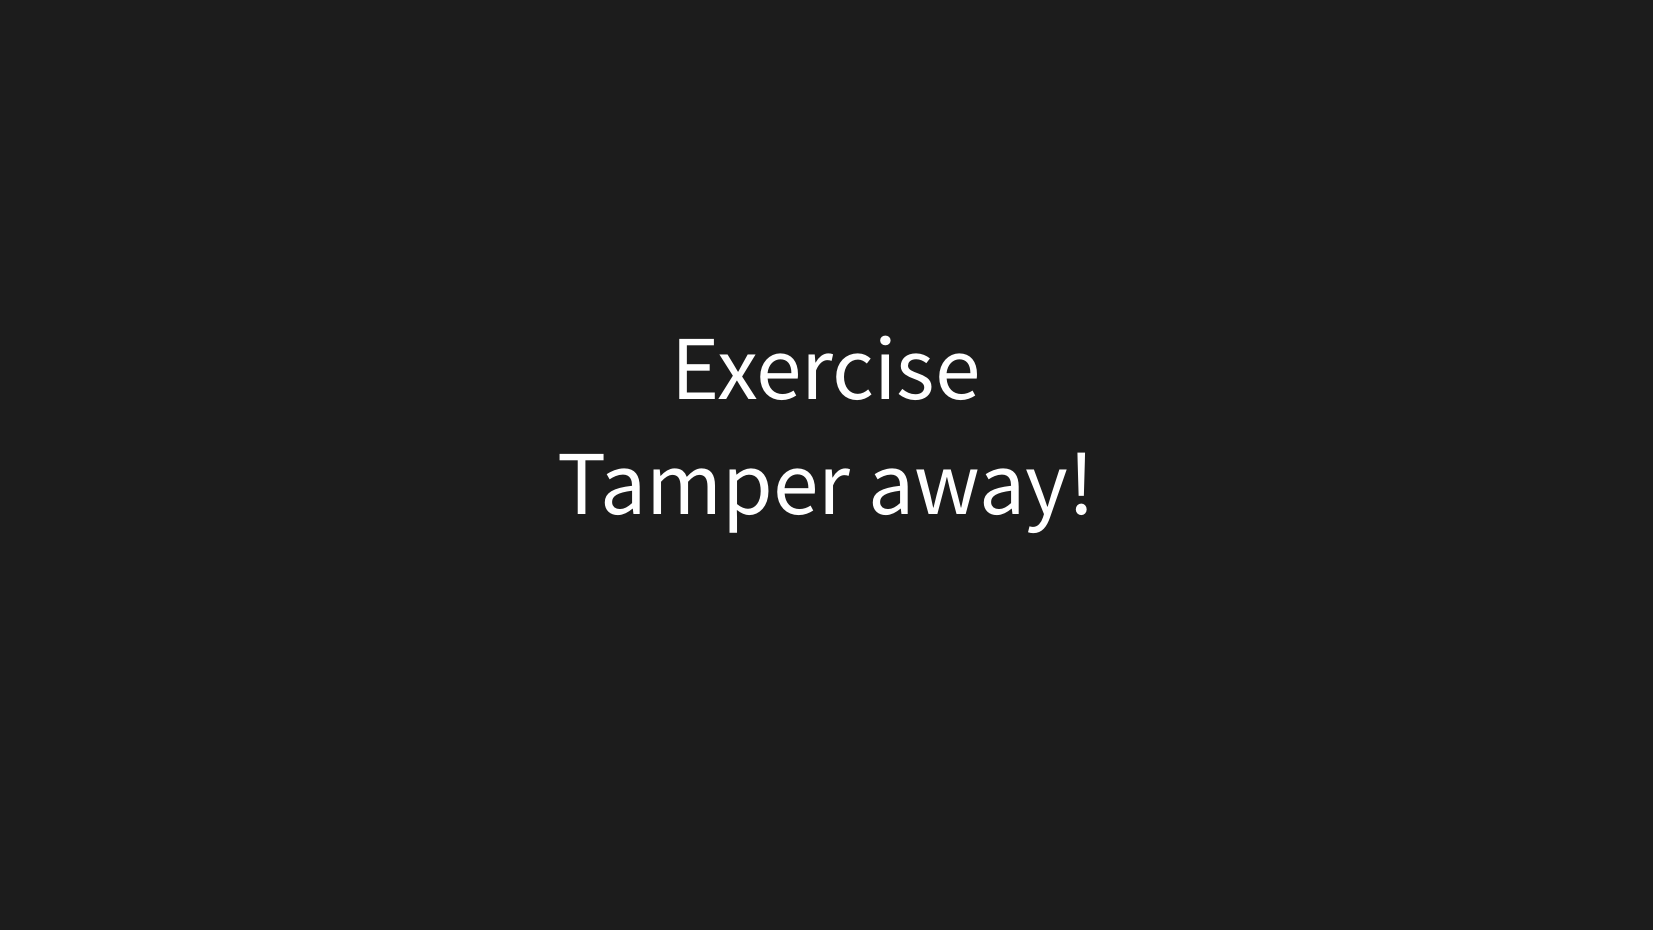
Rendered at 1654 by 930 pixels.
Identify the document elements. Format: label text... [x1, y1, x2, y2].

title Exercise Tamper away! [0, 309, 1653, 540]
